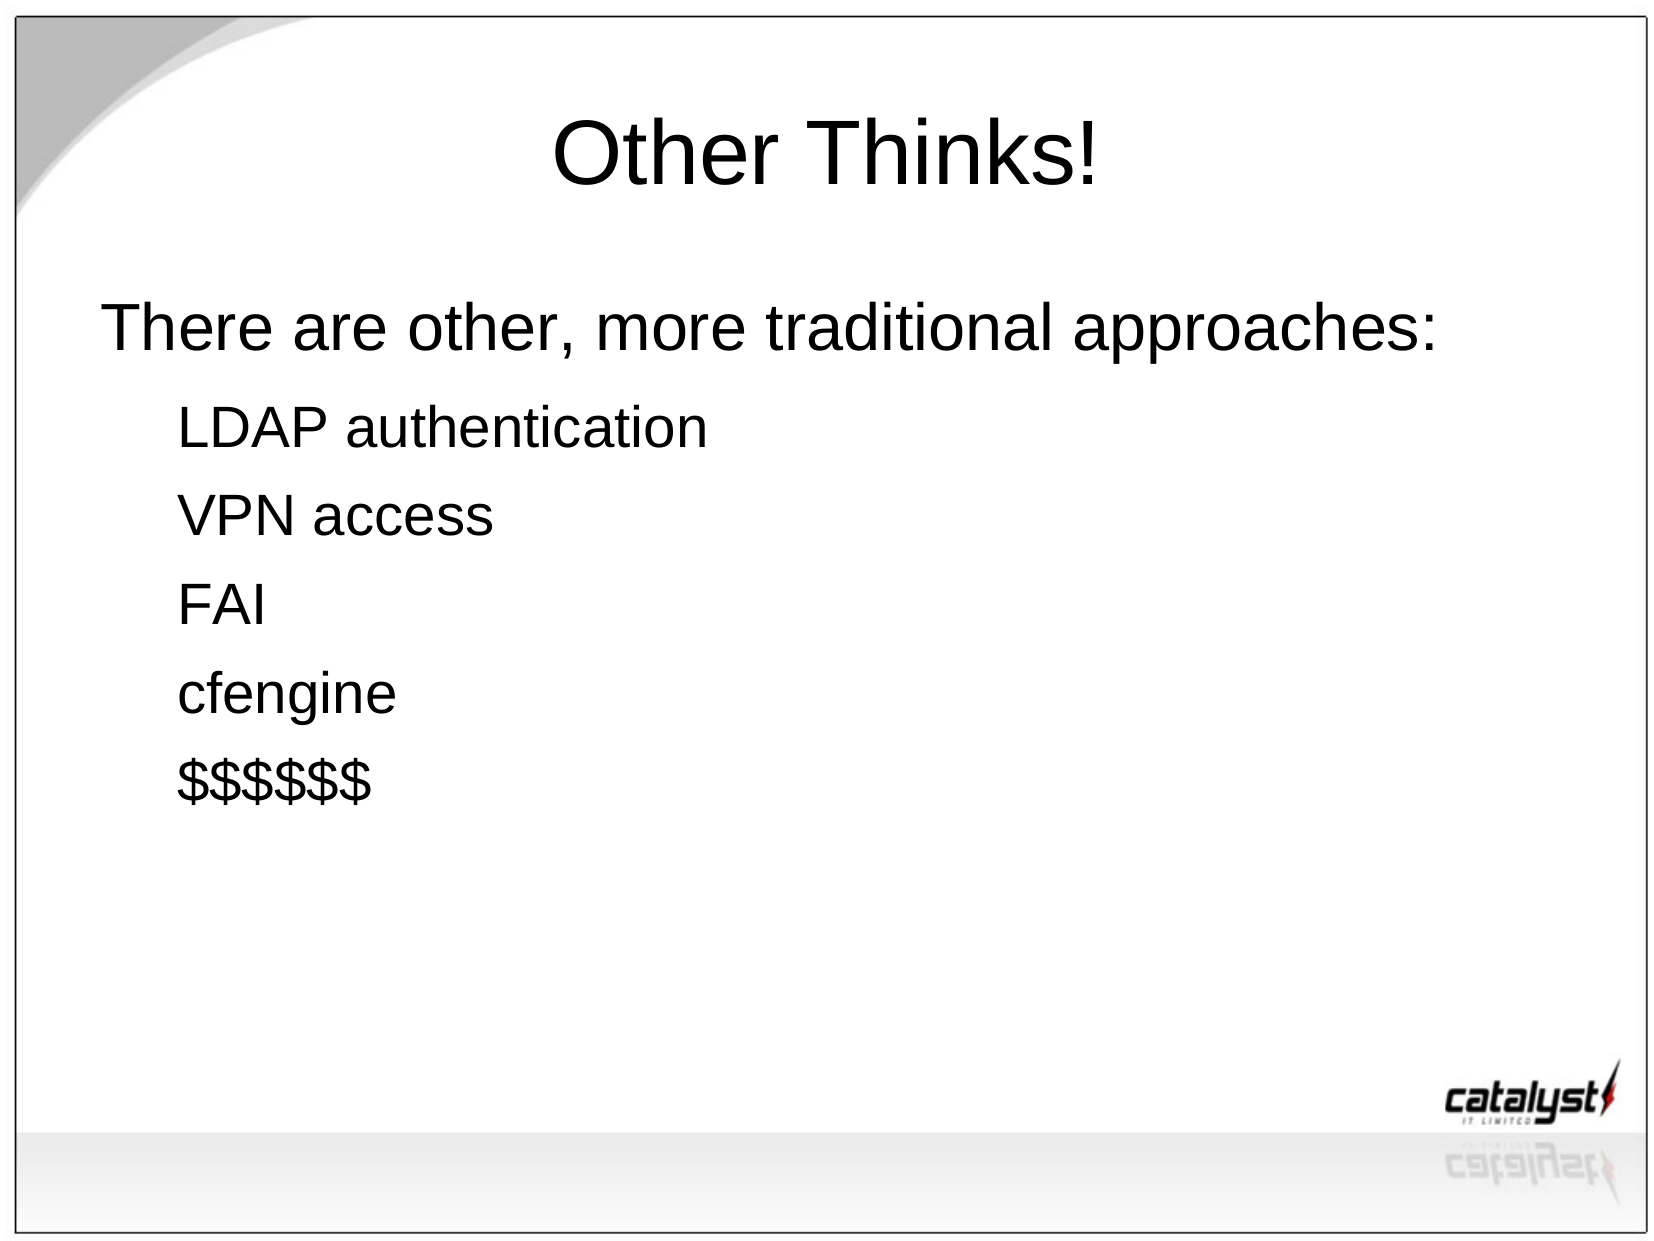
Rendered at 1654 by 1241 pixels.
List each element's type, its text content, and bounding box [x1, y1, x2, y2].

title Other Thinks! [82, 56, 1571, 250]
list There are other, more traditional approaches: LDAP authentication VPN access FAI cfengine $$$$$$ [82, 290, 1571, 1094]
picture [4, 5, 1654, 1241]
